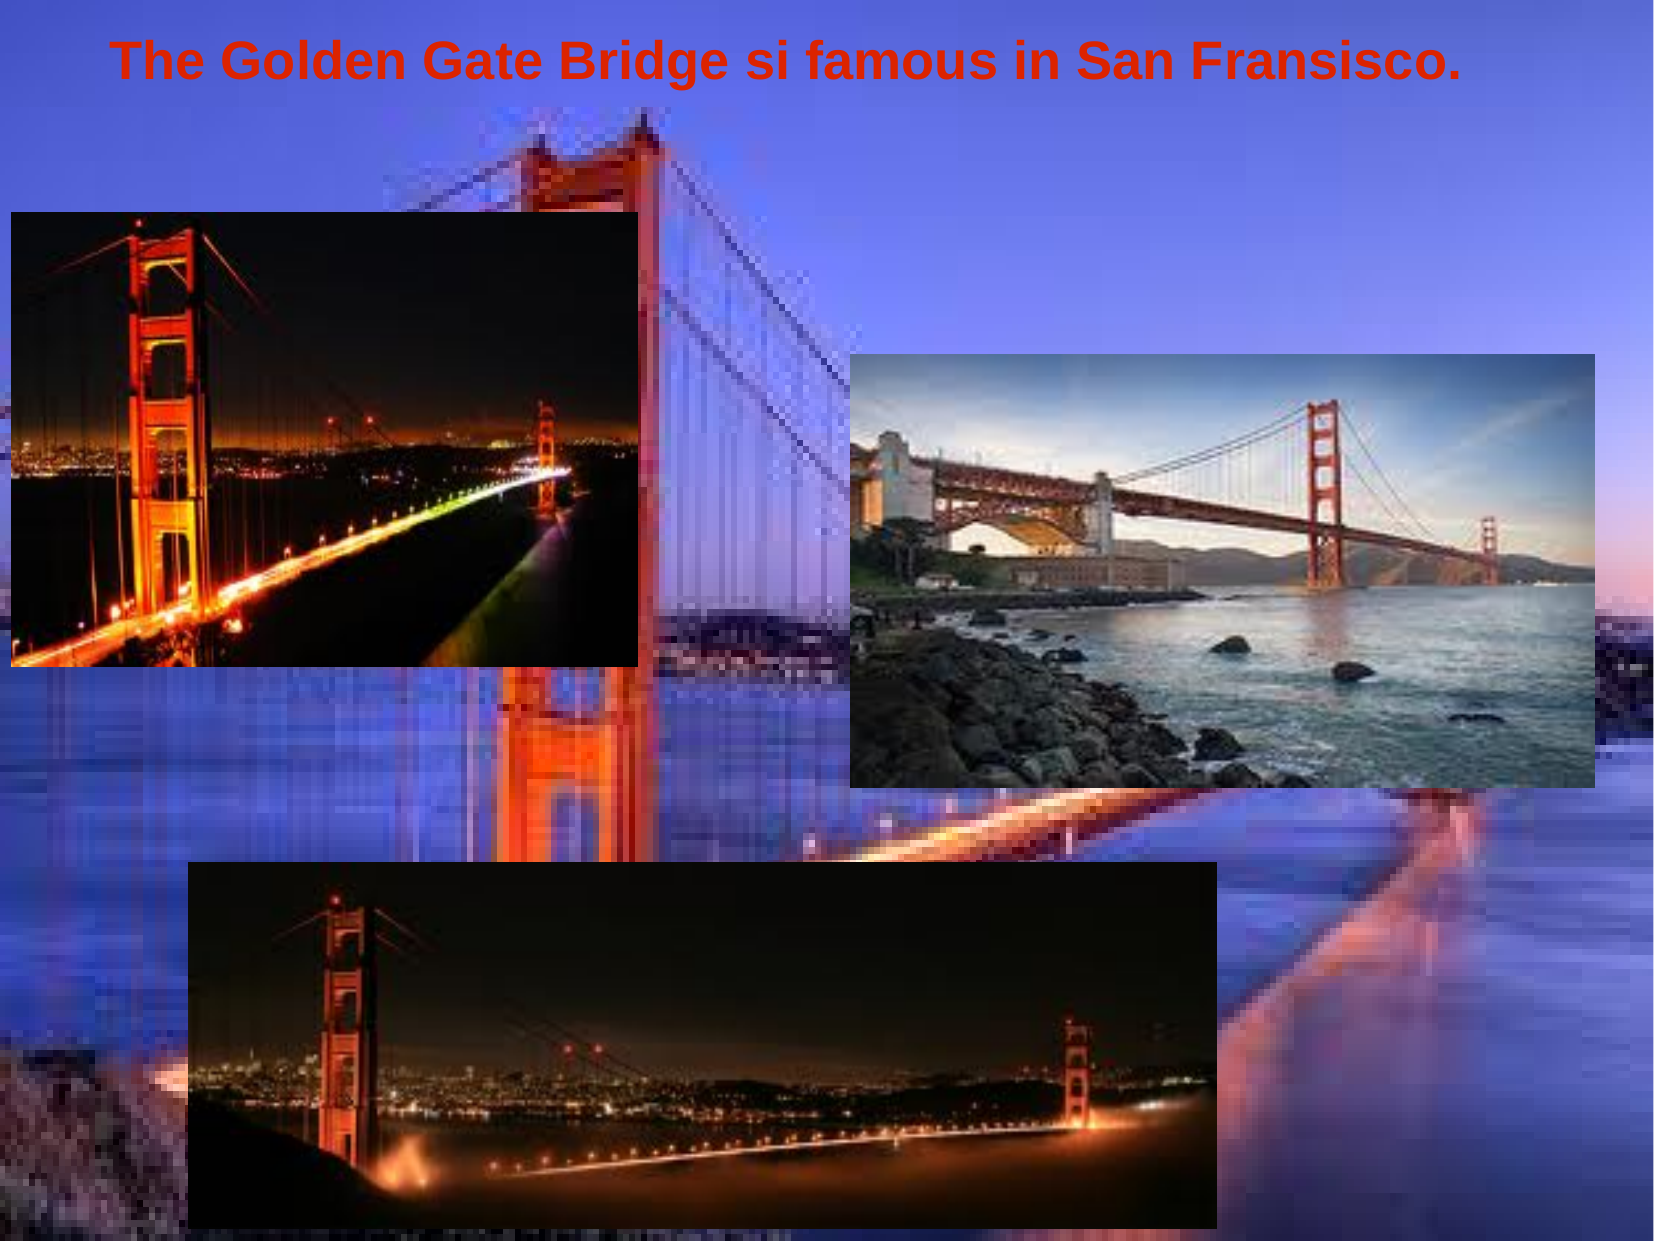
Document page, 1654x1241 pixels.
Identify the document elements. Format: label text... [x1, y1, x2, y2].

picture [0, 0, 1654, 1241]
text_box The Golden Gate Bridge si famous in San Fransisco. [94, 22, 1489, 142]
